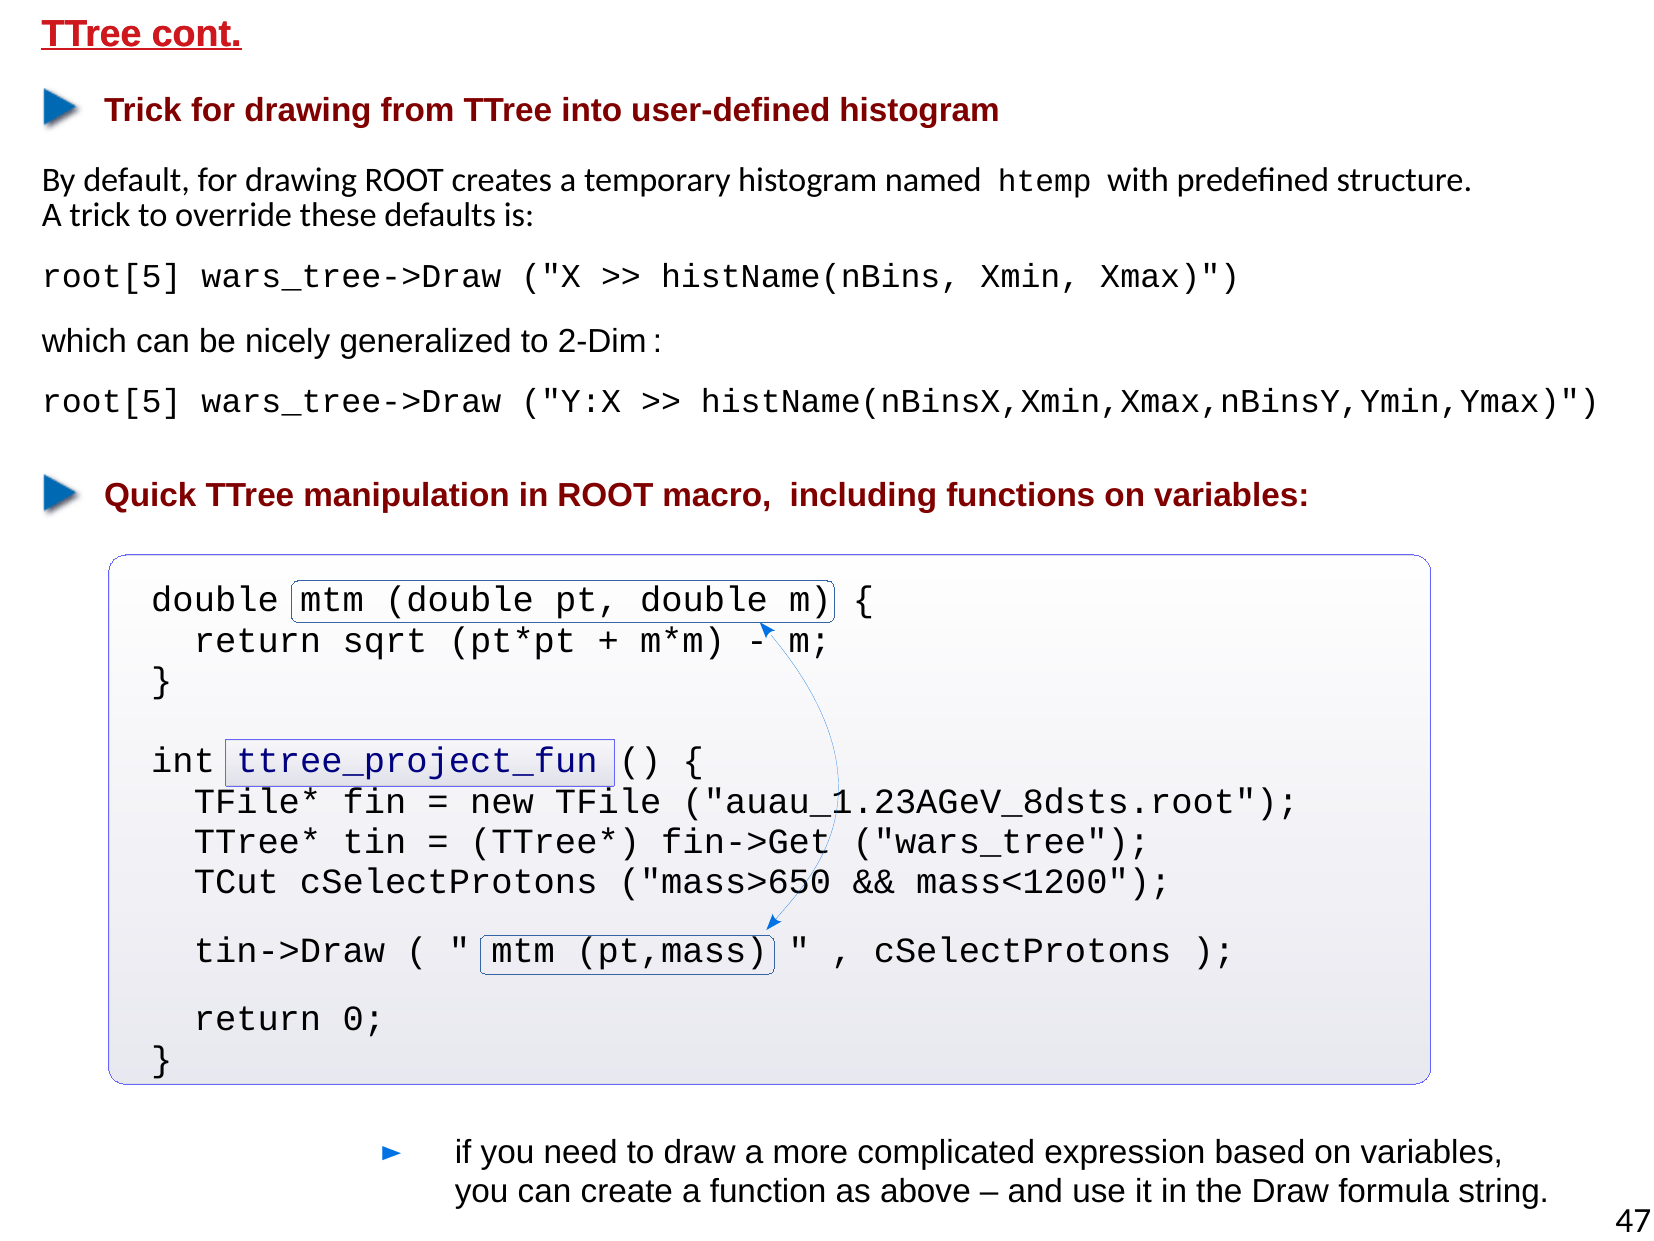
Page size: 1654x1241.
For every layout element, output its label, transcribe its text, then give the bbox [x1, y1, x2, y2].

text_box double mtm (double pt, double m) { return sqrt (pt*pt + m*m) - m; } int ttree_project_fun () { TFile* fin = new TFile ("auau_1.23AGeV_8dsts.root"); TTree* tin = (TTree*) fin->Get ("wars_tree"); TCut cSelectProtons ("mass>650 && mass<1200"); tin->Draw ( " mtm (pt,mass) " , cSelectProtons ); return 0; } [136, 574, 1381, 1114]
text_box [108, 554, 1431, 1085]
text_box ► if you need to draw a more complicated expression based on variables, you can create a function as above – and use it in the Draw formula string. [364, 1126, 1598, 1232]
text_box TTree cont. Trick for drawing from TTree into user-defined histogram By default, for drawing ROOT creates a temporary histogram named htemp with predefined structure. A trick to override these defaults is: root[5] wars_tree->Draw ("X >> histName(nBins, Xmin, Xmax)") which can be nicely generalized to 2-Dim : root[5] wars_tree->Draw ("Y:X >> histName(nBinsX,Xmin,Xmax,nBinsY,Ymin,Ymax)") Quick TTree manipulation in ROOT macro, including functions on variables: [27, 4, 1621, 522]
